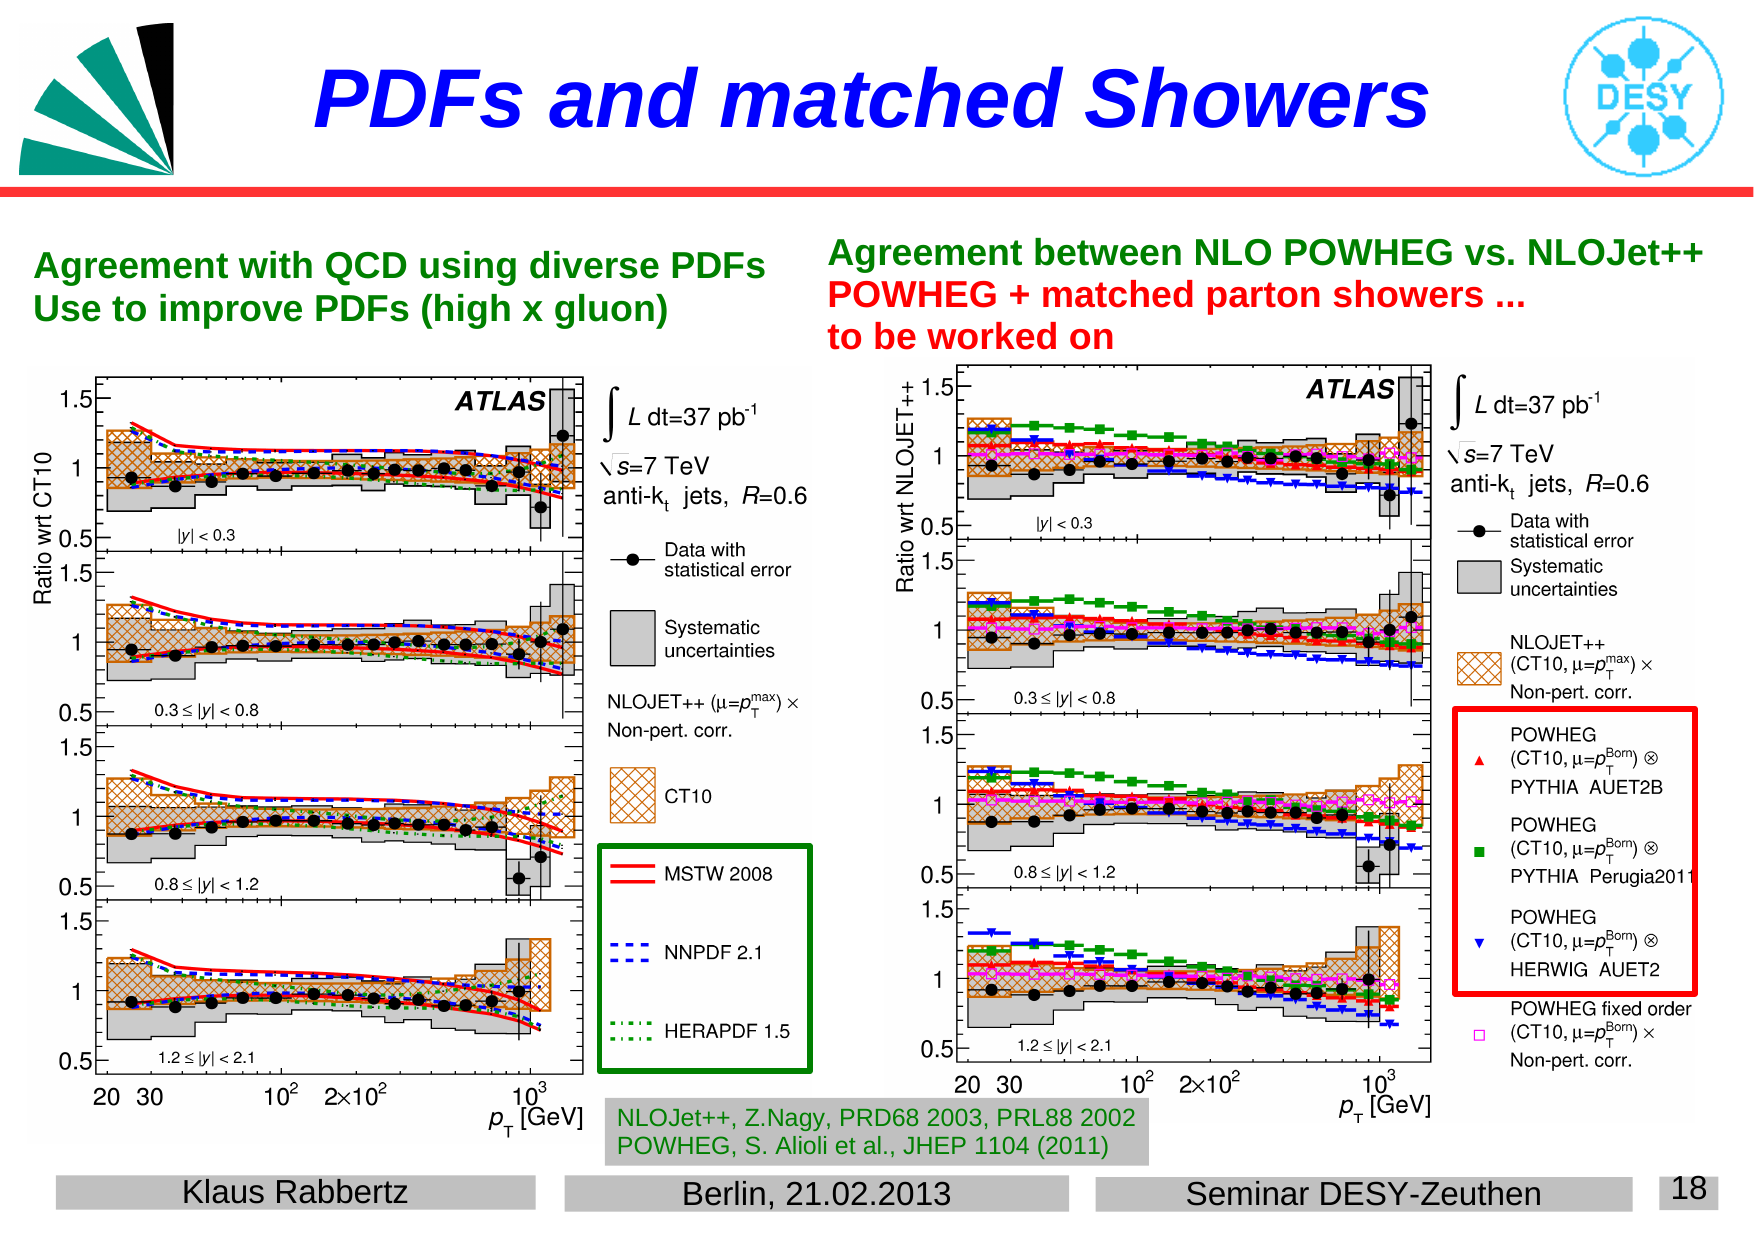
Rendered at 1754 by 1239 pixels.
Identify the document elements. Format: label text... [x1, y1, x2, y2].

text_box NLOJet++, Z.Nagy, PRD68 2003, PRL88 2002 POWHEG, S. Alioli et al., JHEP 1104 (2011) [604, 1097, 1149, 1166]
text_box Agreement with QCD using diverse PDFs Use to improve PDFs (high x gluon) [21, 239, 778, 335]
picture [1559, 12, 1729, 182]
picture [19, 23, 174, 177]
title PDFs and matched Showers [220, 16, 1525, 182]
picture [27, 366, 812, 1144]
picture [602, 849, 807, 1068]
picture [884, 364, 1695, 1123]
text_box Agreement between NLO POWHEG vs. NLOJet++ POWHEG + matched parton showers ... to be worked on [815, 225, 1717, 364]
picture [1458, 712, 1692, 991]
